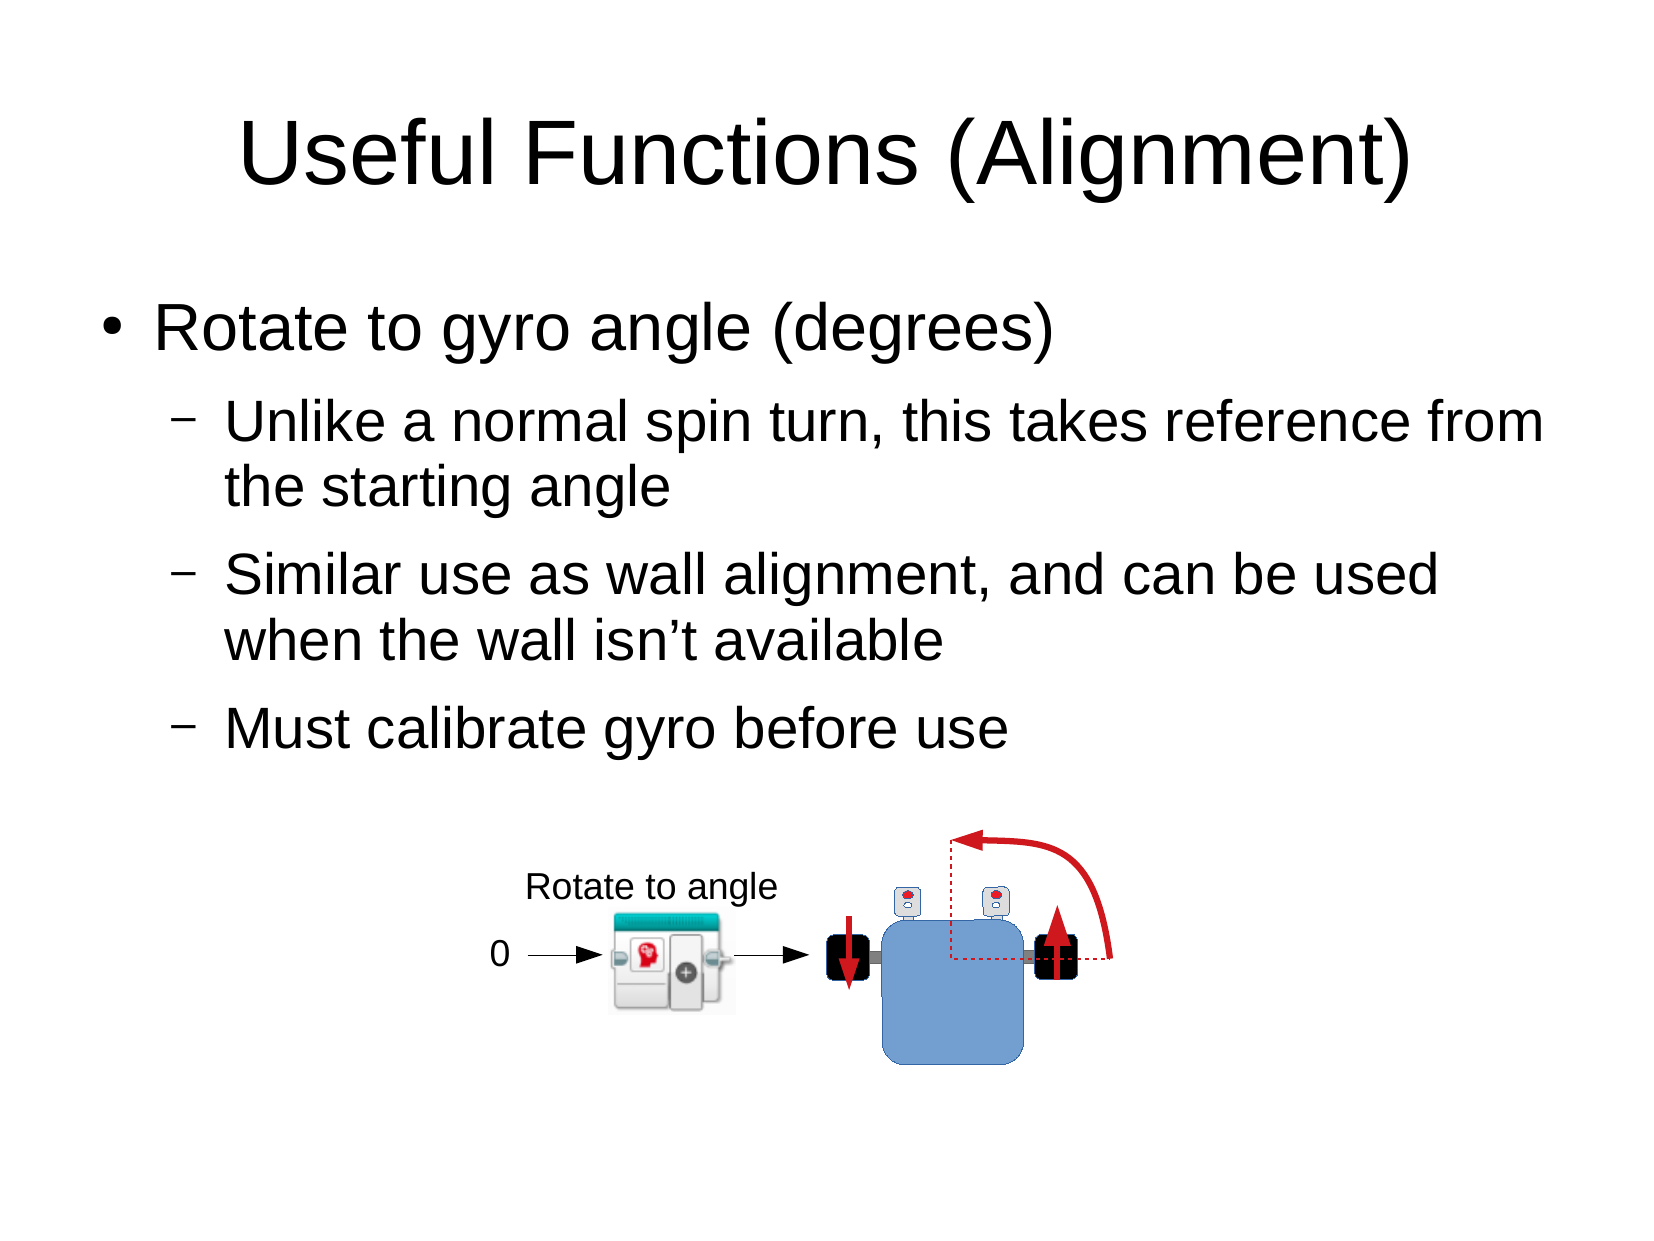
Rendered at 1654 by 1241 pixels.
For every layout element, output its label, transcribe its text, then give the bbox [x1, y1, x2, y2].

text_box [852, 886, 1054, 1065]
text_box [1060, 934, 1078, 980]
title Useful Functions (Alignment) [82, 49, 1571, 257]
text_box 0 [390, 924, 526, 982]
text_box Rotate to angle [510, 858, 796, 916]
text_box [826, 934, 846, 981]
list Rotate to gyro angle (degrees) Unlike a normal spin turn, this takes reference from the starting angle Similar use as wall alignment, and can be used when the wall isn’t available Must calibrate gyro before use [82, 290, 1571, 1010]
picture [608, 916, 736, 1015]
